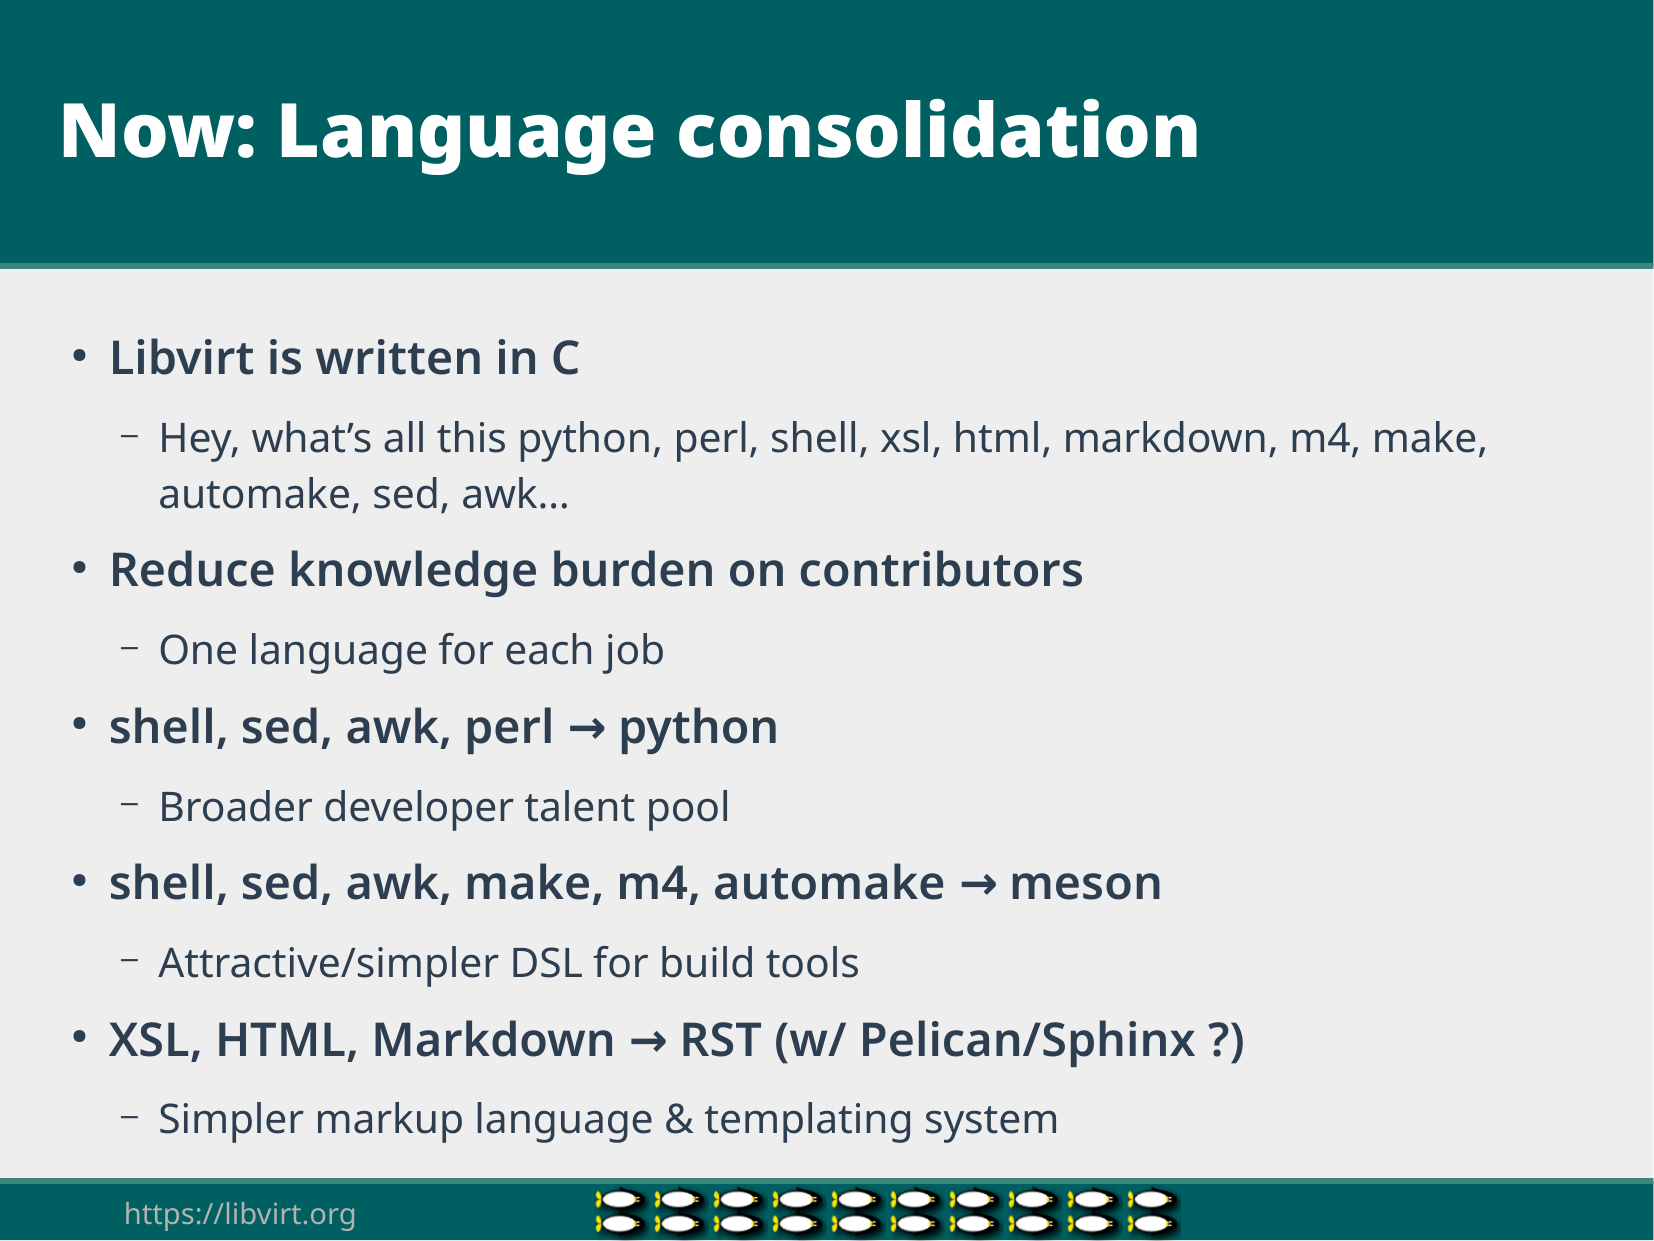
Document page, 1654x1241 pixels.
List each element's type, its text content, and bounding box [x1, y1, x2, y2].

text_box [590, 1181, 1182, 1241]
list Libvirt is written in C Hey, what’s all this python, perl, shell, xsl, html, markdown, m4, make, automake, sed, awk… Reduce knowledge burden on contributors One language for each job shell, sed, awk, perl → python Broader developer talent pool shell, sed, awk, make, m4, automake → meson Attractive/simpler DSL for build tools XSL, HTML, Markdown → RST (w/ Pelican/Sphinx ?) Simpler markup language & templating system [59, 324, 1595, 1152]
title Now: Language consolidation [59, 49, 1595, 207]
